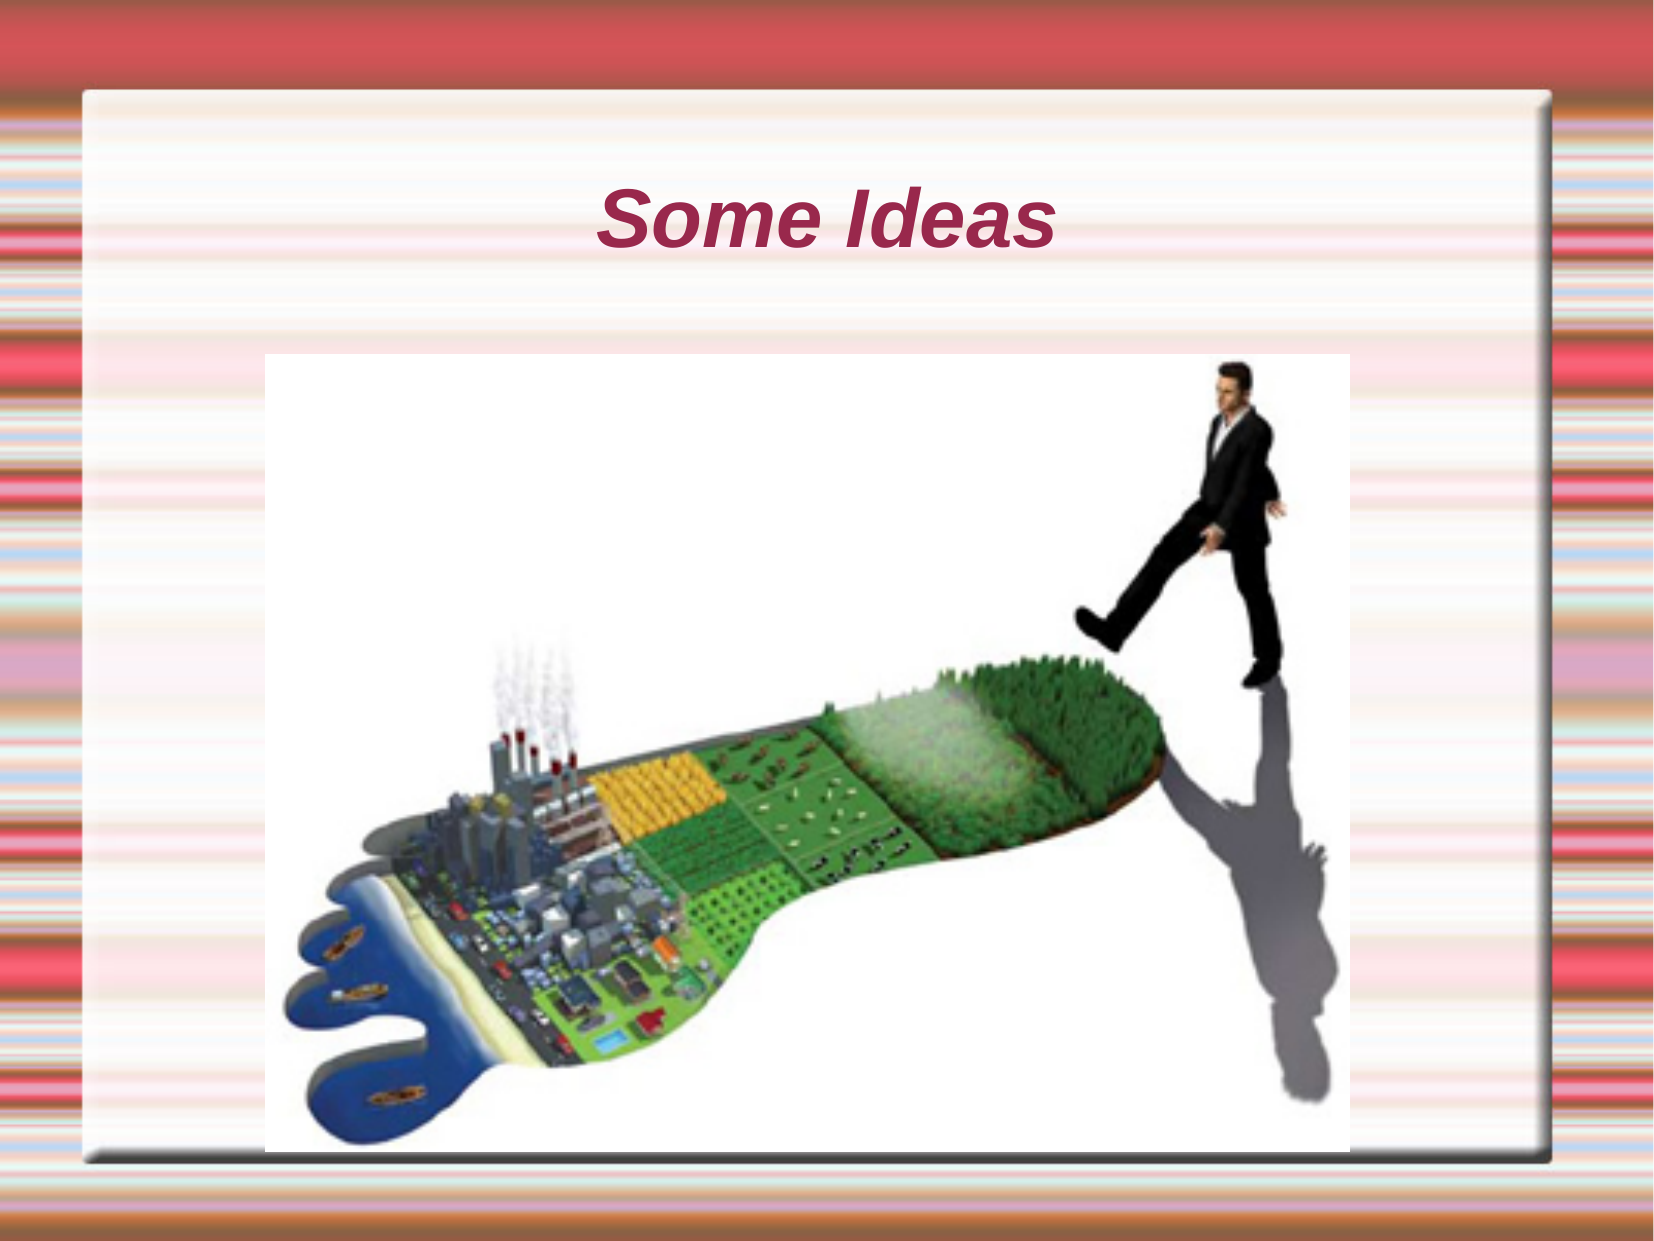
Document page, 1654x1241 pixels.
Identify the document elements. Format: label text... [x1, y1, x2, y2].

title Some Ideas [121, 114, 1534, 322]
picture [0, 0, 1654, 1241]
